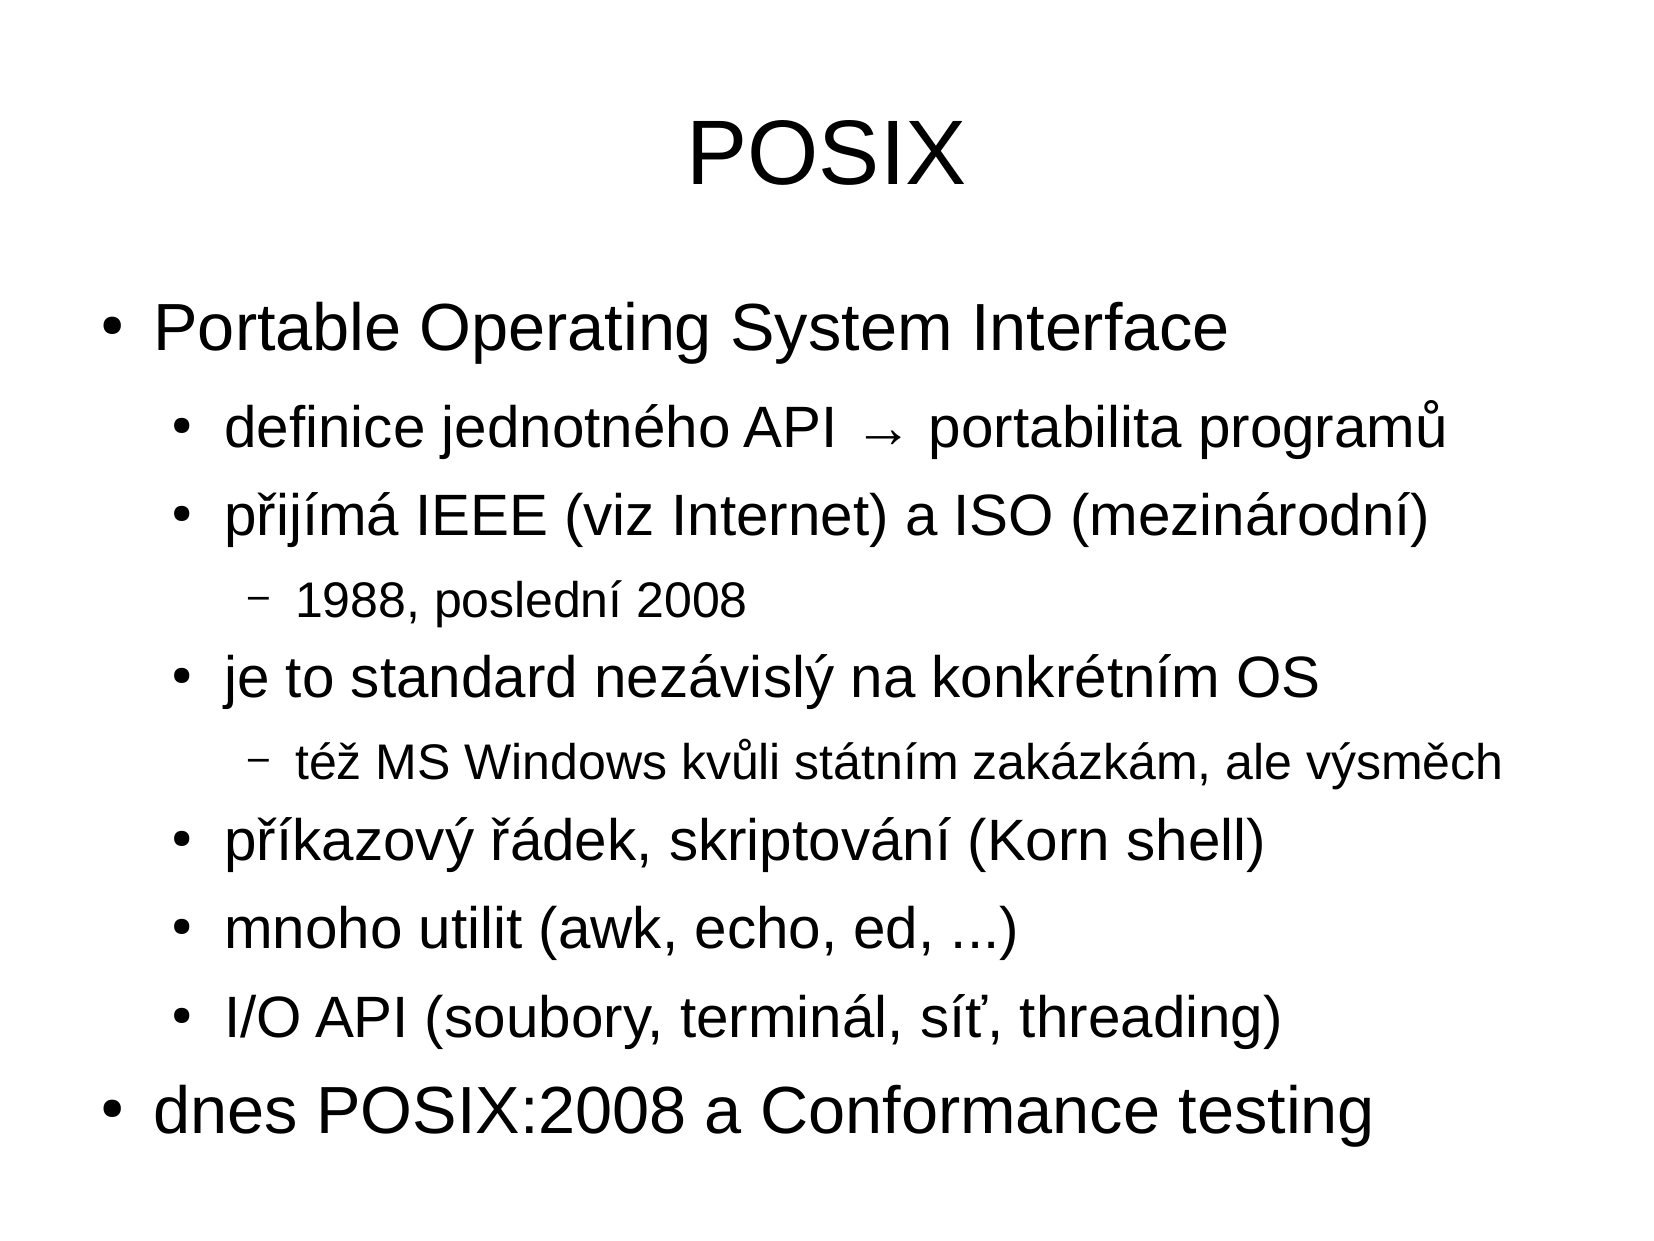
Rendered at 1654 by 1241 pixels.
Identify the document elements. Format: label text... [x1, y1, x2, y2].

title POSIX [82, 56, 1571, 250]
list Portable Operating System Interface definice jednotného API → portabilita programů přijímá IEEE (viz Internet) a ISO (mezinárodní) 1988, poslední 2008 je to standard nezávislý na konkrétním OS též MS Windows kvůli státním zakázkám, ale výsměch příkazový řádek, skriptování (Korn shell) mnoho utilit (awk, echo, ed, ...) I/O API (soubory, terminál, síť, threading) dnes POSIX:2008 a Conformance testing [82, 290, 1571, 1149]
